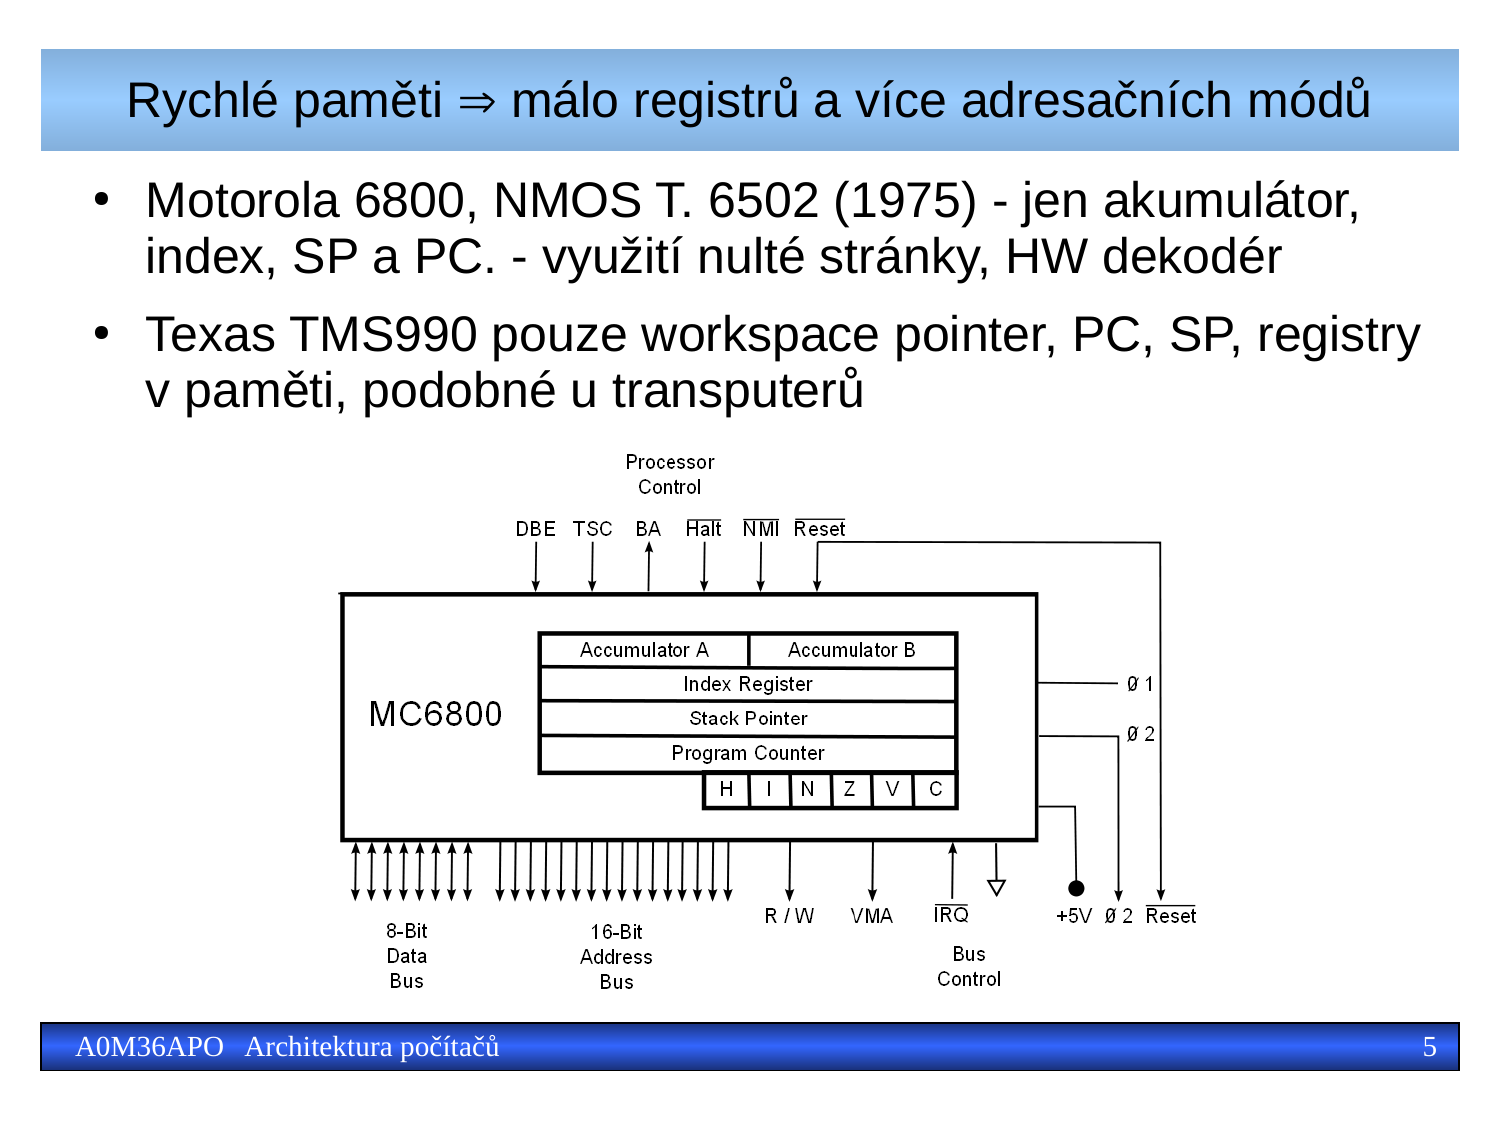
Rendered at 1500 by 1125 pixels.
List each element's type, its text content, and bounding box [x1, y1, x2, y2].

title Rychlé paměti ⇒ málo registrů a více adresačních módů [41, 49, 1459, 151]
list Motorola 6800, NMOS T. 6502 (1975) - jen akumulátor, index, SP a PC. - využití nulté stránky, HW dekodér Texas TMS990 pouze workspace pointer, PC, SP, registry v paměti, podobné u transputerů [75, 172, 1426, 916]
picture [307, 424, 1220, 1016]
